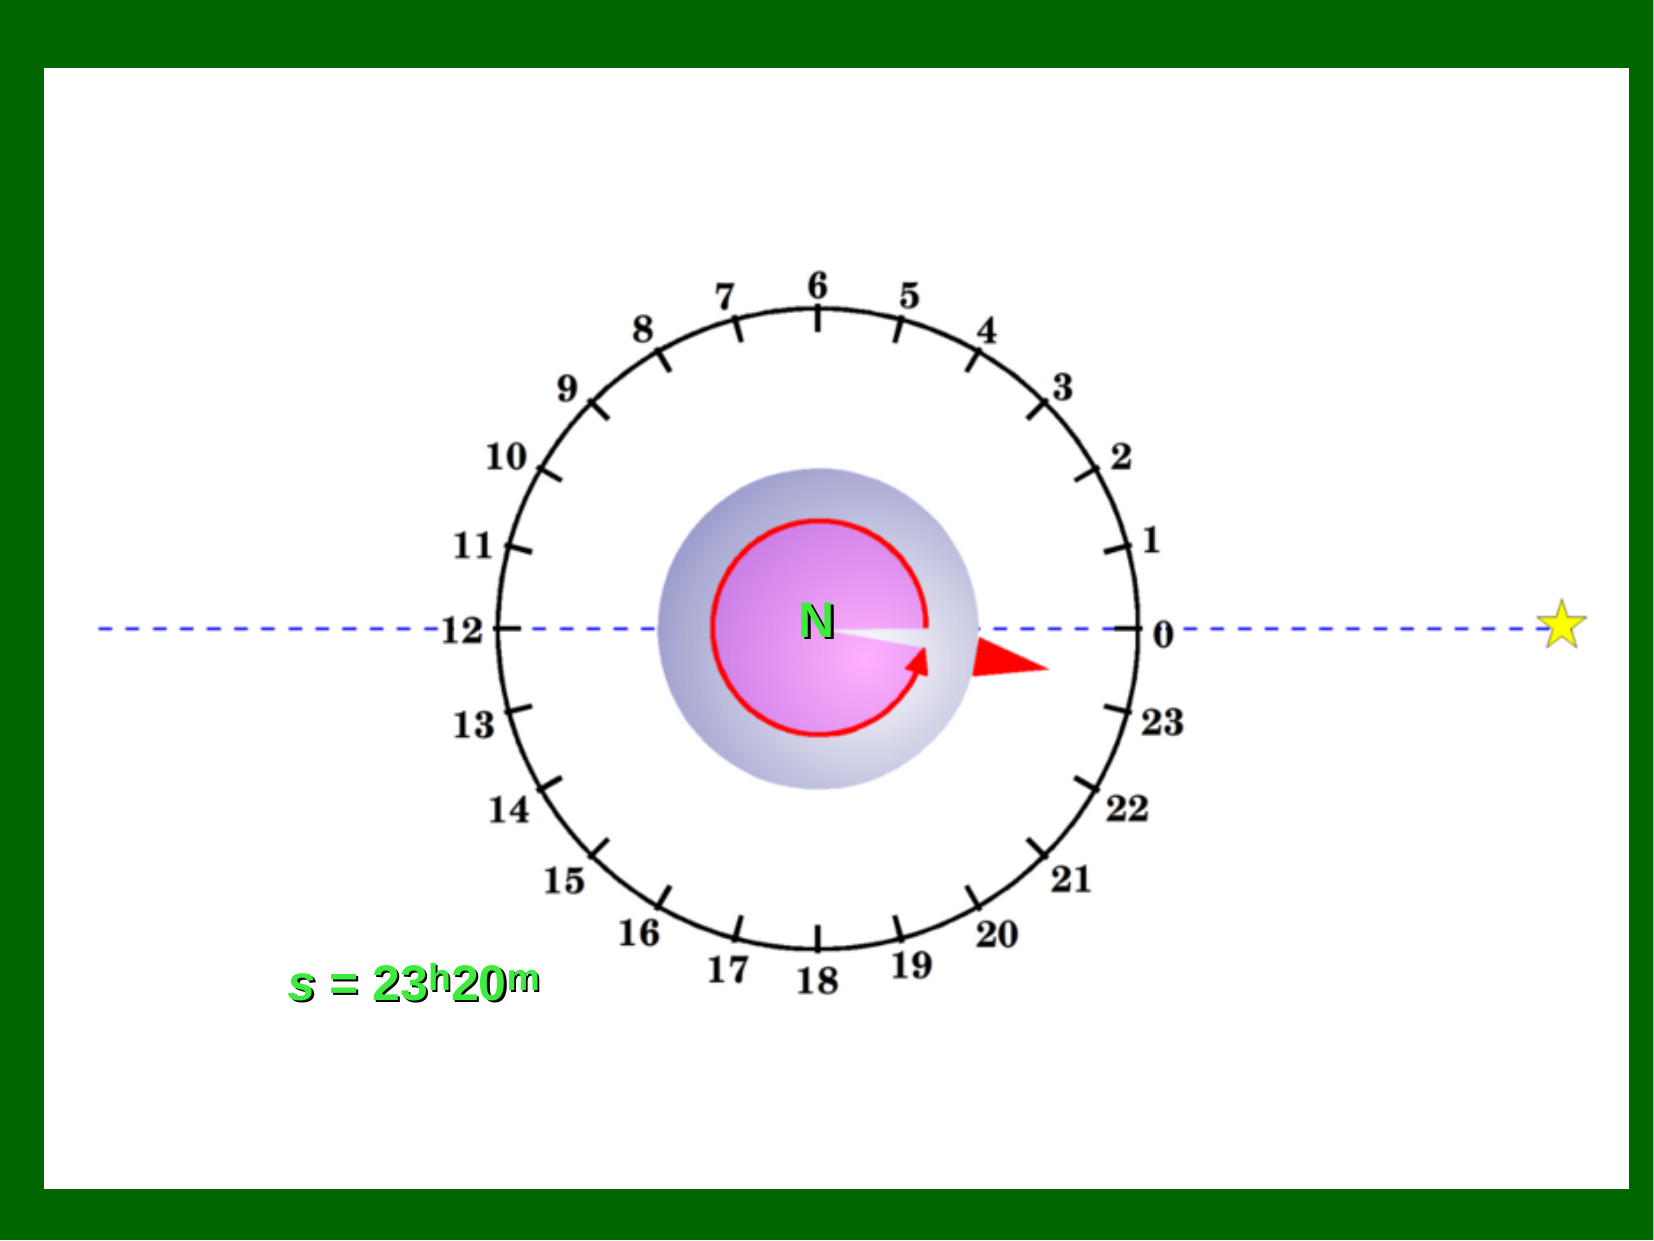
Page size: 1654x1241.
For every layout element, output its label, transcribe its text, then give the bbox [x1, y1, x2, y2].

text_box N [783, 585, 850, 656]
text_box s = 23h20m [272, 948, 555, 1020]
picture [44, 68, 1629, 1189]
